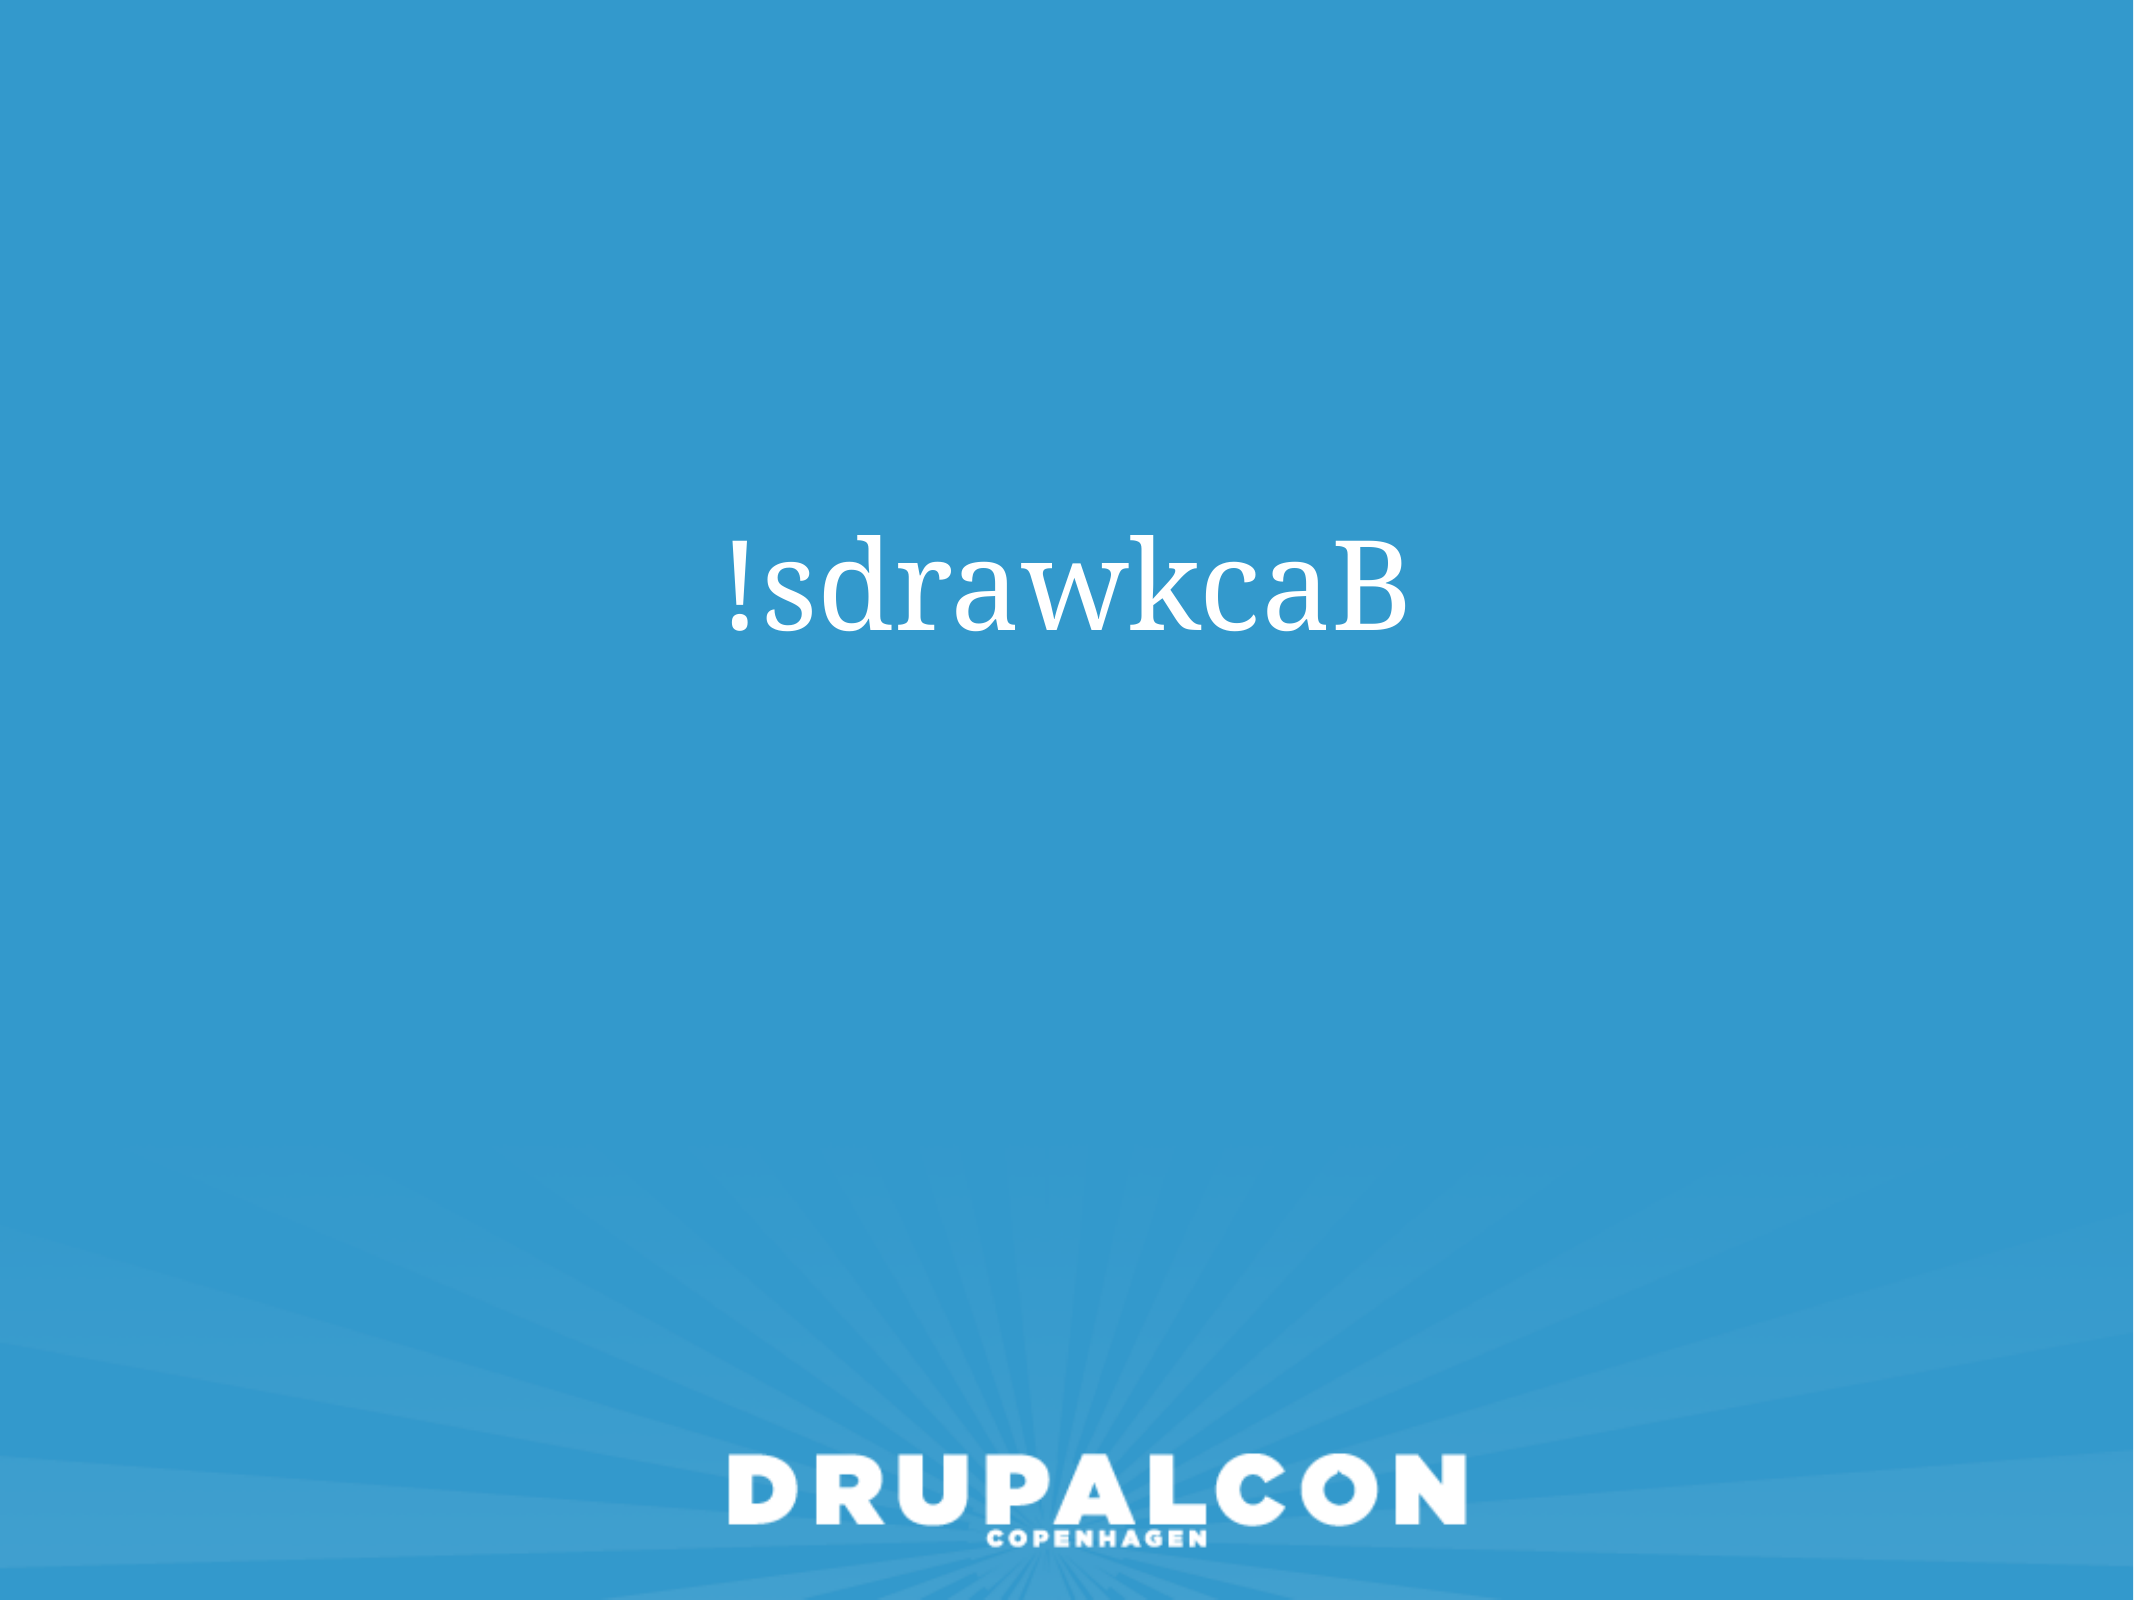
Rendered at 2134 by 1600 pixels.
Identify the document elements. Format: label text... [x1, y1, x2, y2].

subtitle !sdrawkcaB [208, 30, 1925, 1130]
picture [0, 0, 2134, 1600]
